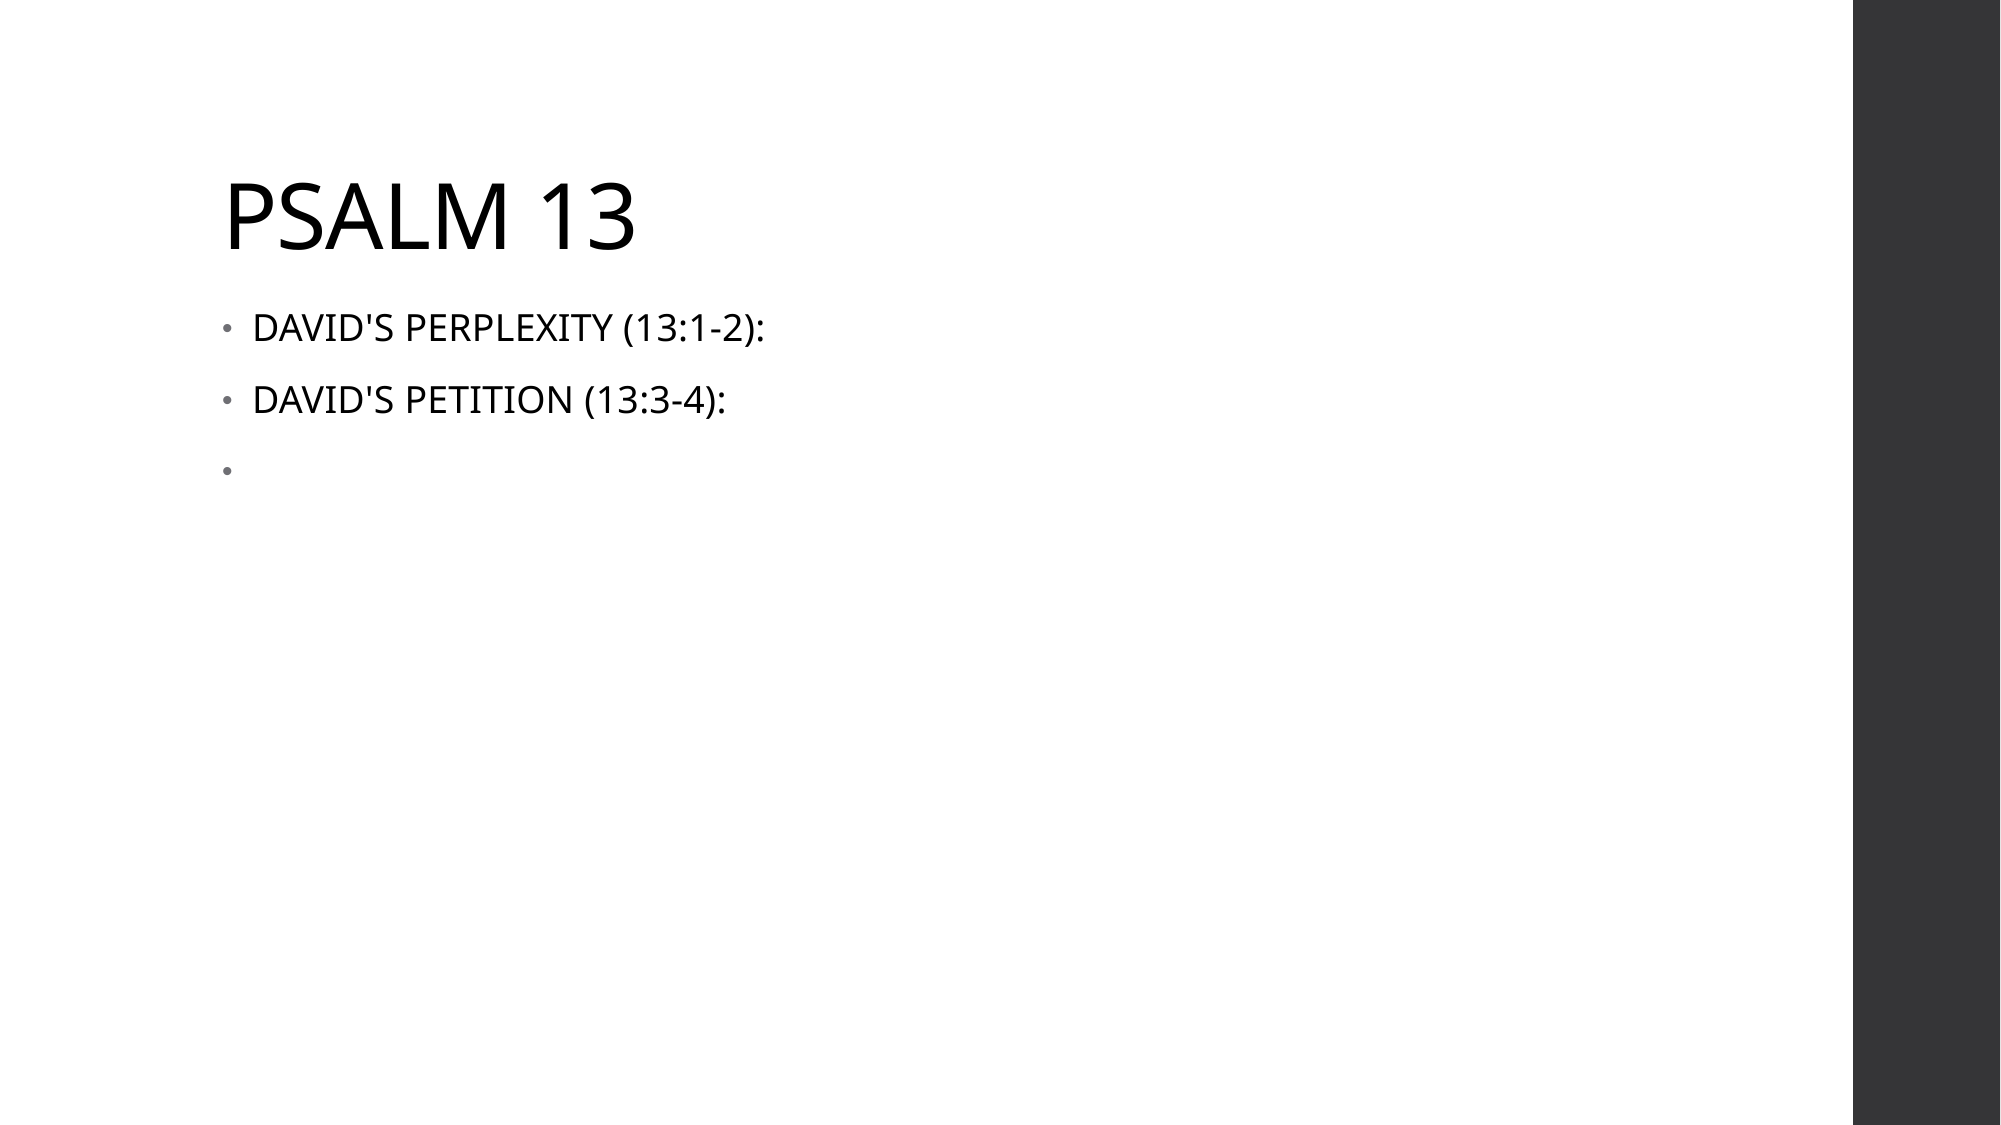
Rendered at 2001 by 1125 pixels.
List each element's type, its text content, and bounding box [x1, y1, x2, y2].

list DAVID'S PERPLEXITY (13:1-2): DAVID'S PETITION (13:3-4): [206, 299, 1617, 1014]
title PSALM 13 [206, 60, 1797, 278]
